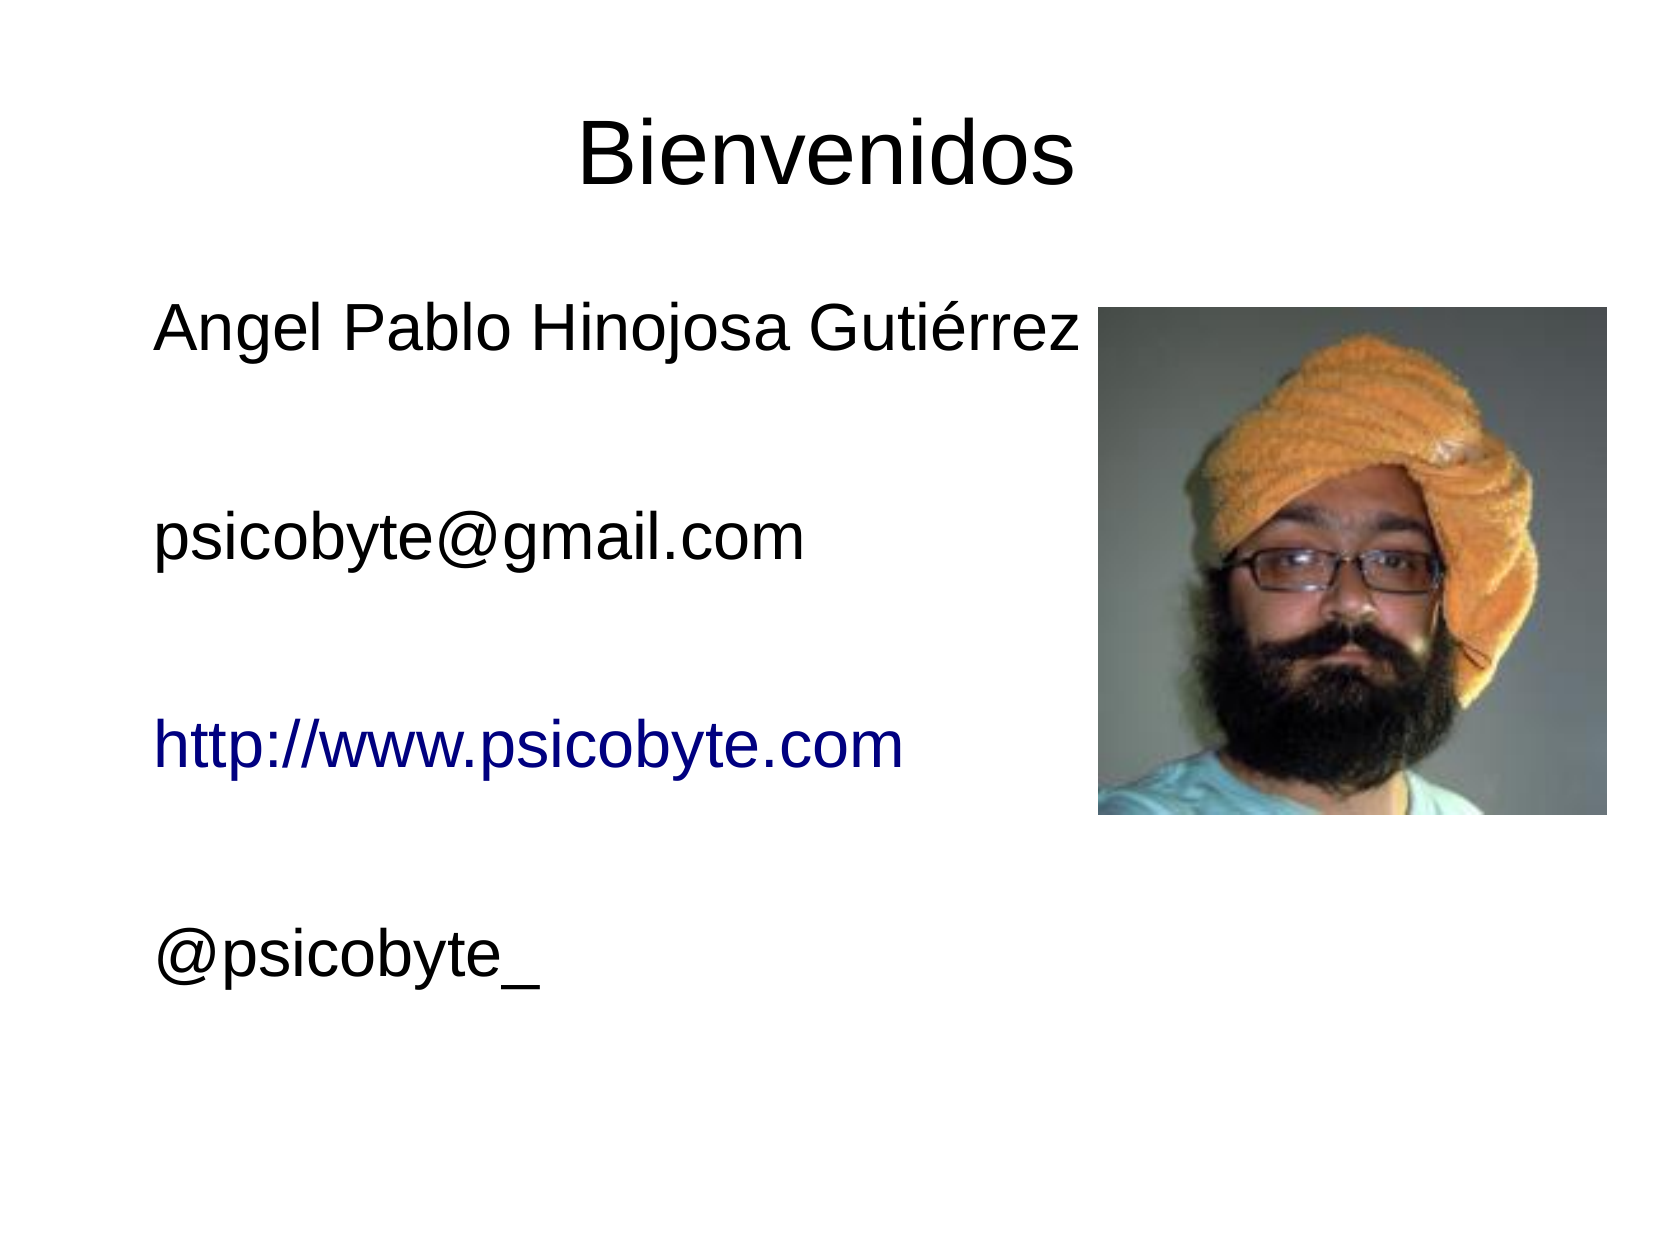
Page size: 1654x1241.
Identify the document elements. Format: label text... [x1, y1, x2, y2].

list Angel Pablo Hinojosa Gutiérrez psicobyte@gmail.com http://www.psicobyte.com @psicobyte_ [82, 290, 1538, 1010]
picture [1098, 307, 1607, 815]
title Bienvenidos [82, 49, 1571, 257]
